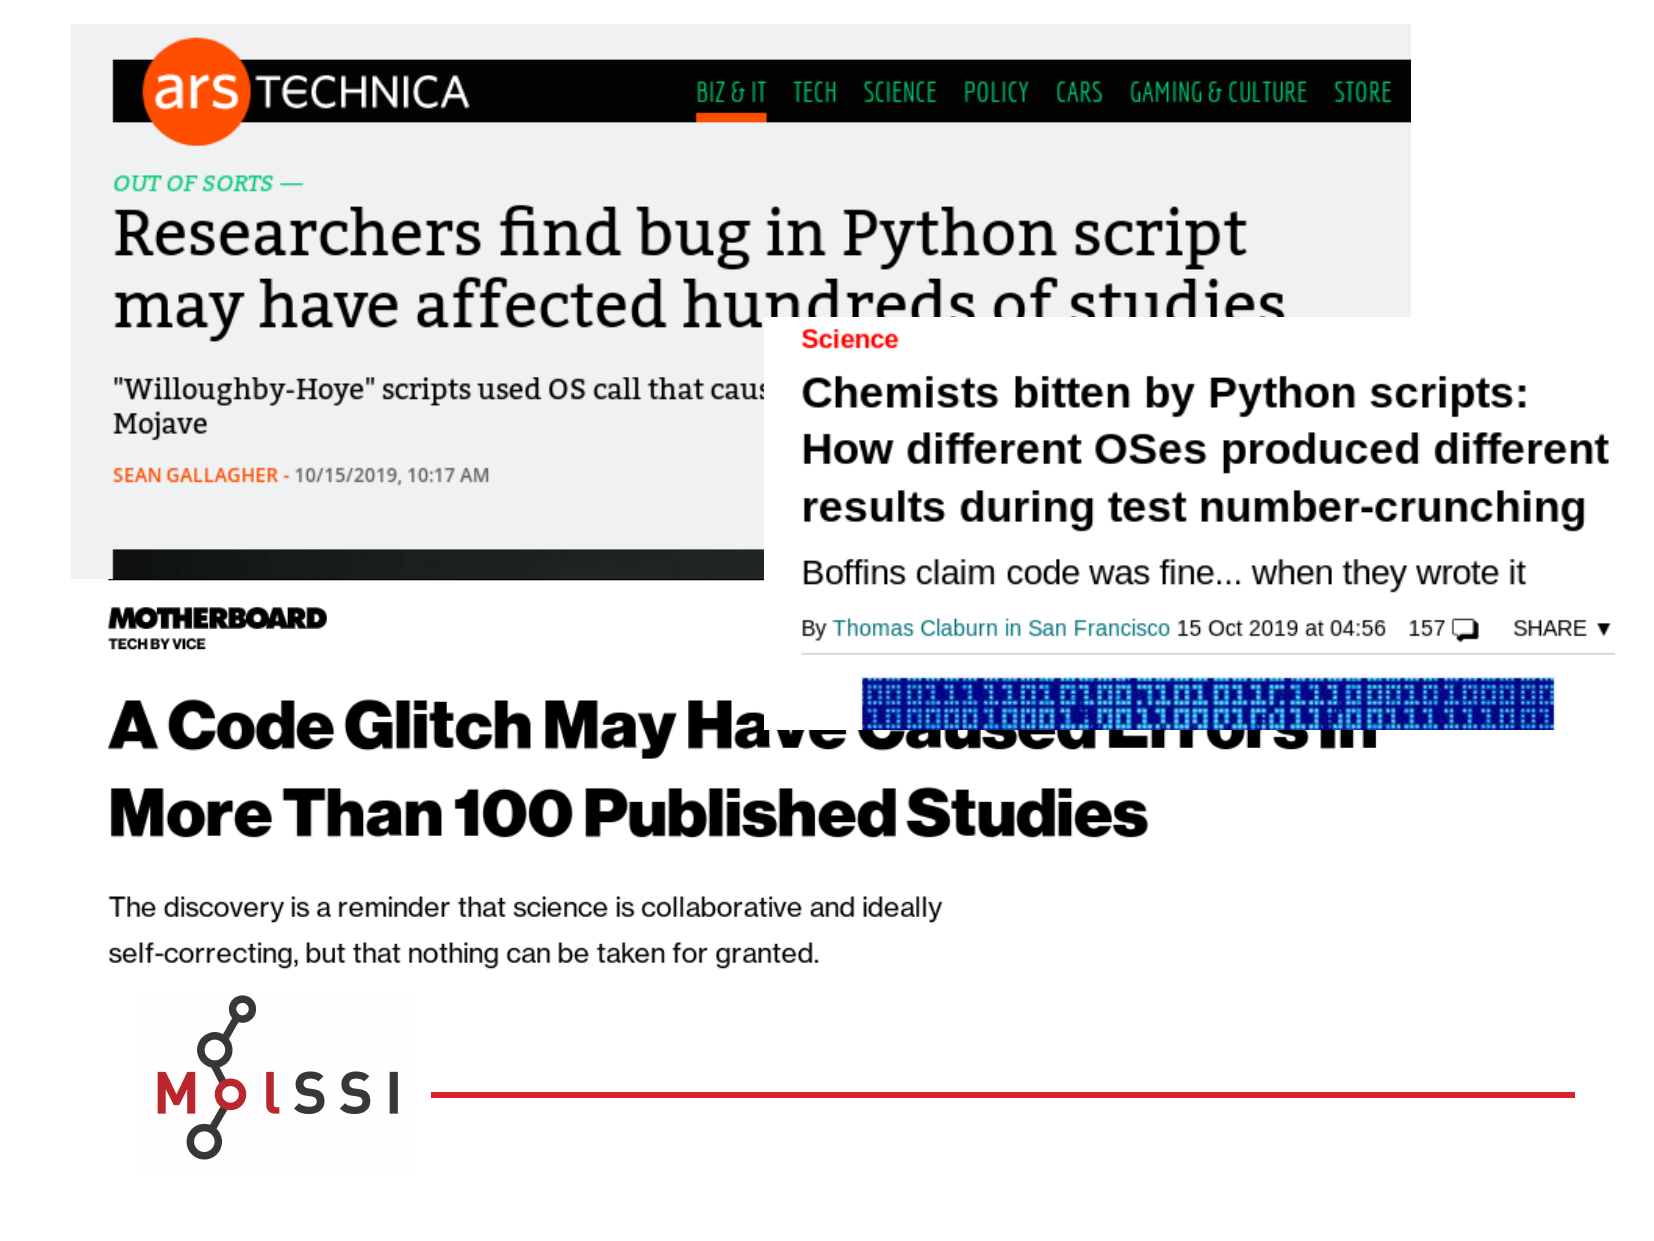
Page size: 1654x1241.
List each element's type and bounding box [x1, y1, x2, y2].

picture [60, 24, 1648, 1174]
